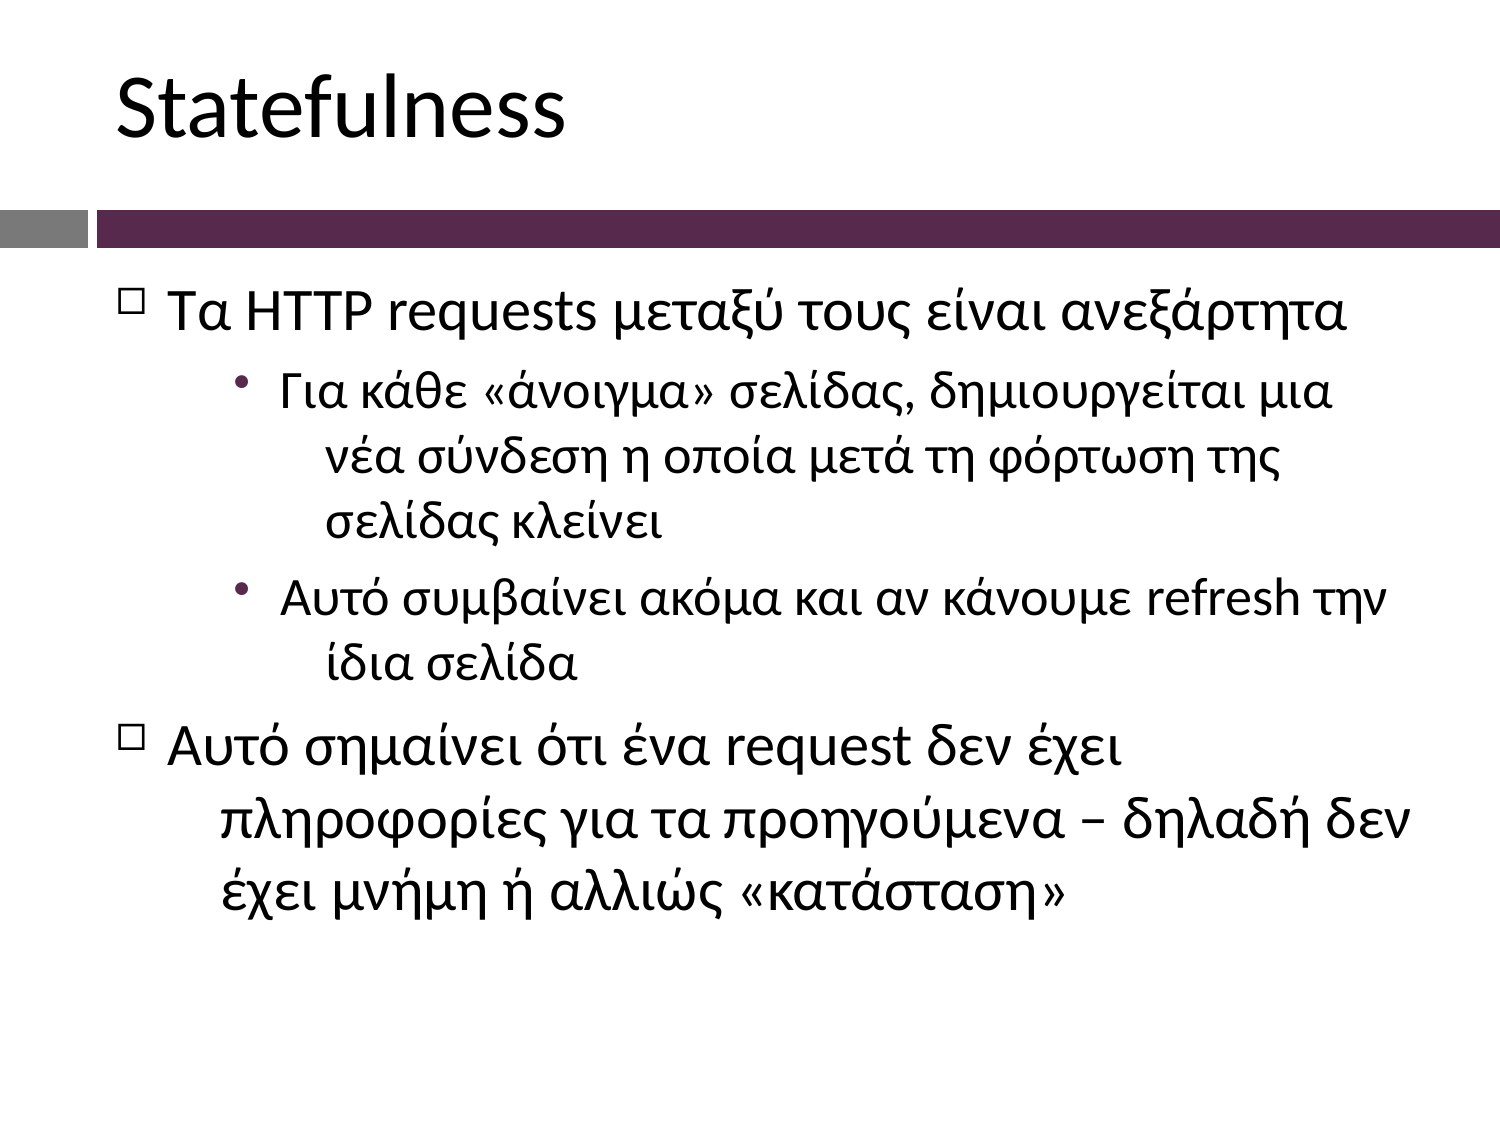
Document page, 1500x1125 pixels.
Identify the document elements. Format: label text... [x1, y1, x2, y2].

title Statefulness [100, 19, 1438, 182]
list Τα HTTP requests μεταξύ τους είναι ανεξάρτητα Για κάθε «άνοιγμα» σελίδας, δημιουργείται μια νέα σύνδεση η οποία μετά τη φόρτωση της σελίδας κλείνει Αυτό συμβαίνει ακόμα και αν κάνουμε refresh την ίδια σελίδα Αυτό σημαίνει ότι ένα request δεν έχει πληροφορίες για τα προηγούμενα – δηλαδή δεν έχει μνήμη ή αλλιώς «κατάσταση» [100, 262, 1438, 1000]
